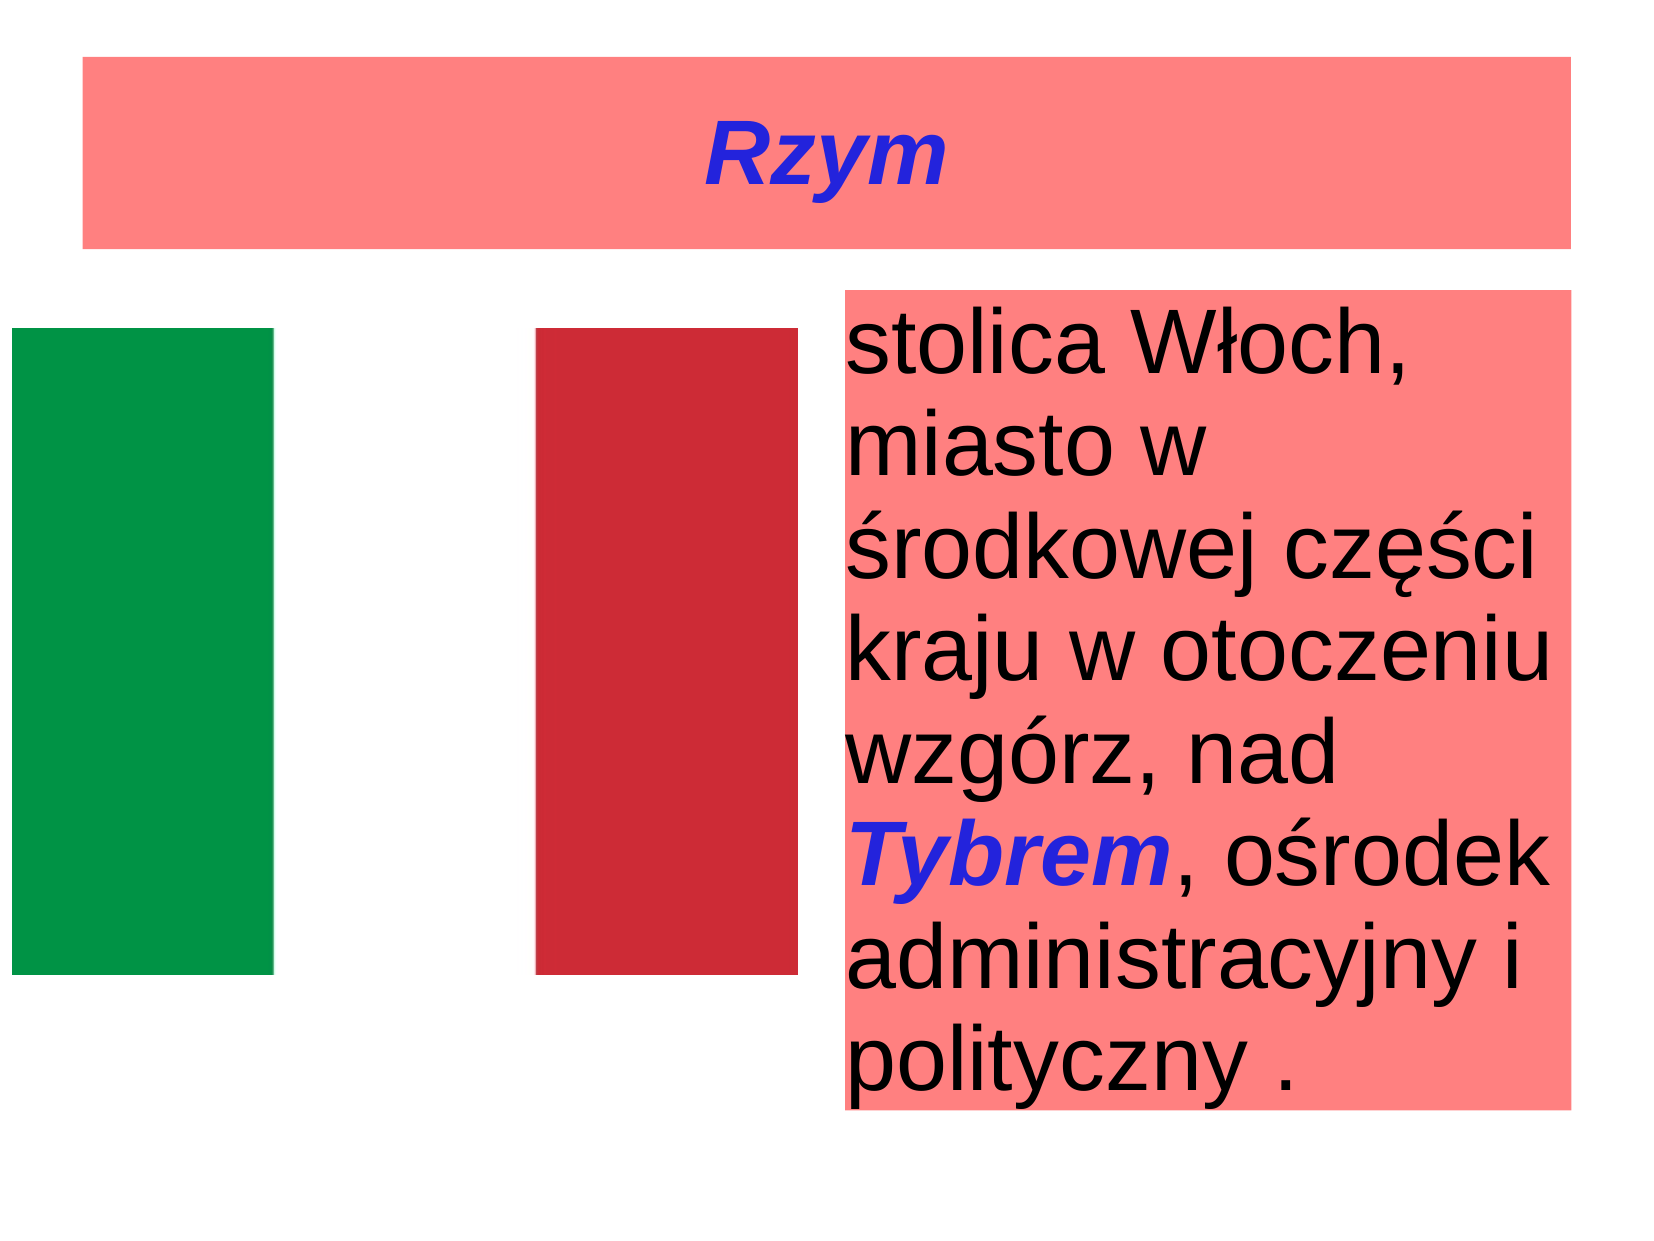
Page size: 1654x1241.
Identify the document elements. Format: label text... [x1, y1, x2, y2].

picture [12, 328, 798, 975]
title Rzym [82, 56, 1571, 250]
list stolica Włoch, miasto w środkowej części kraju w otoczeniu wzgórz, nad Tybrem, ośrodek administracyjny i polityczny . [845, 290, 1572, 1111]
